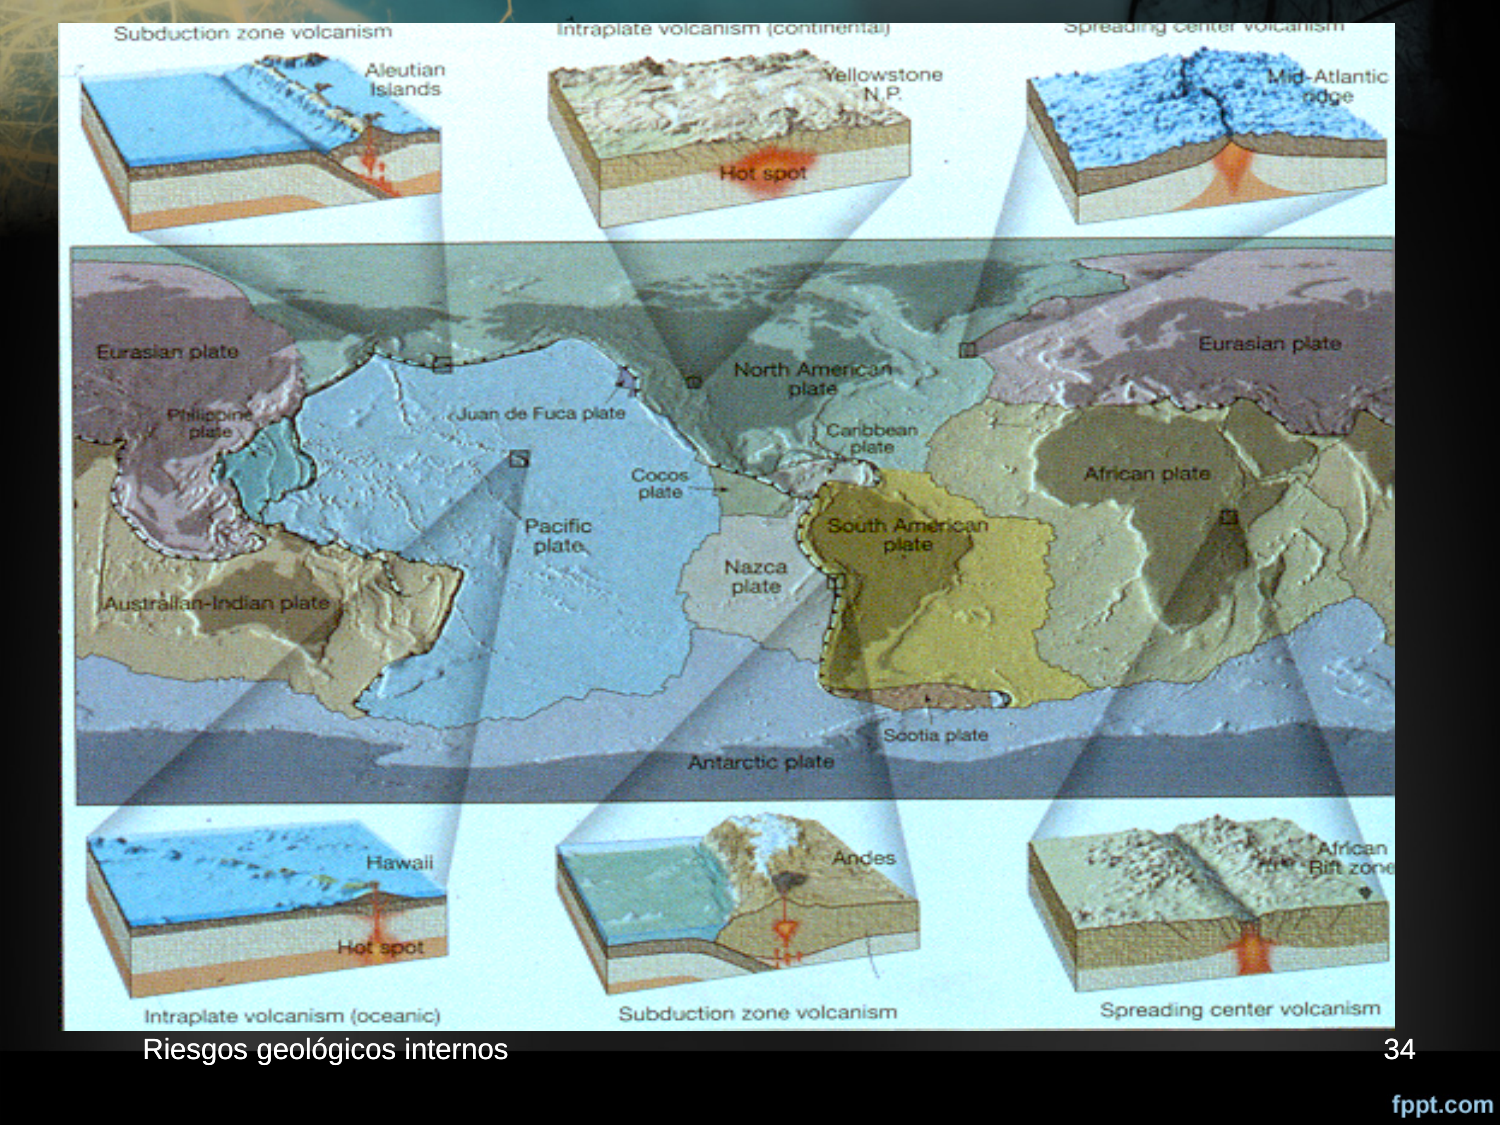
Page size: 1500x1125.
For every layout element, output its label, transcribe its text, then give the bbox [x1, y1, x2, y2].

picture [0, 0, 1500, 1125]
title Áreas de riesgo volcánico [82, 937, 1433, 1125]
text_box Riesgos geológicos internos [88, 1023, 564, 1102]
text_box <número> [1080, 1023, 1431, 1102]
